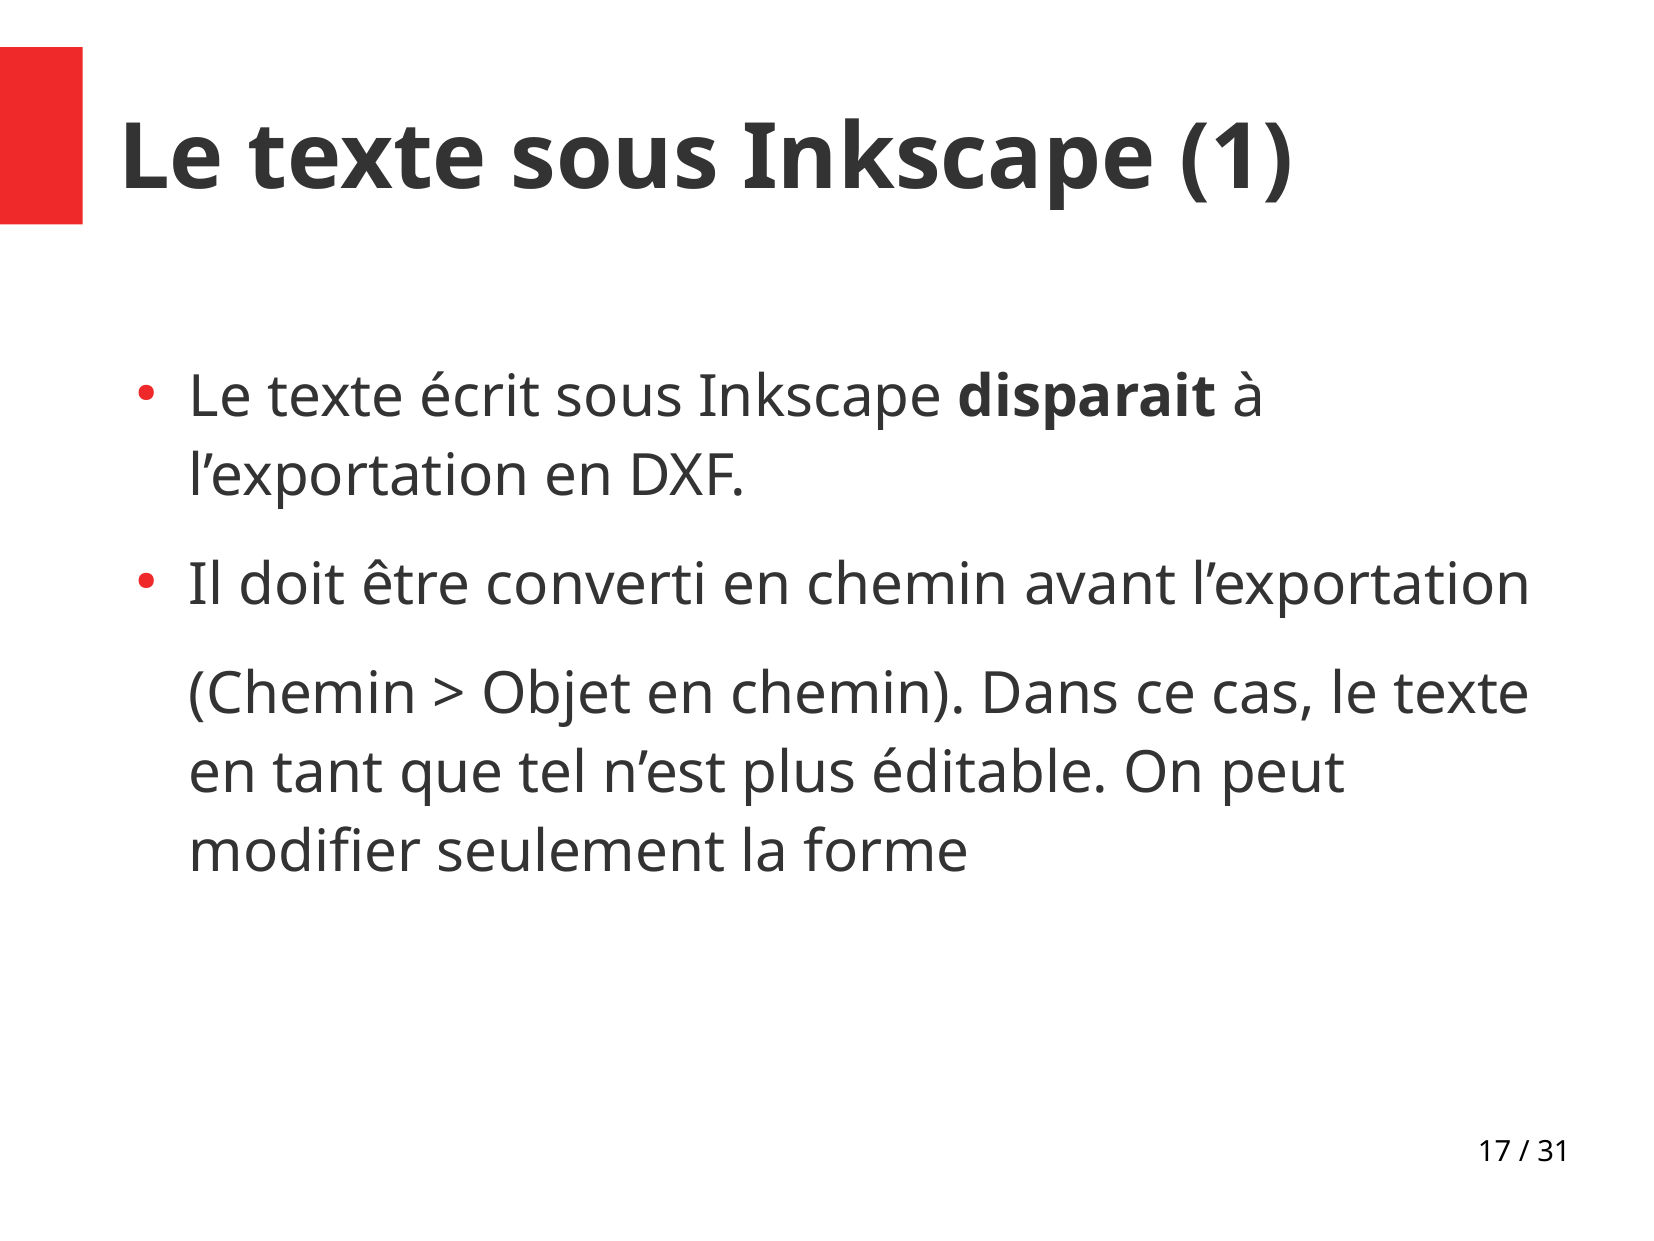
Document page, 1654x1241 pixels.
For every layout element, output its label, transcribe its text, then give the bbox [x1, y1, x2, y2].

title Le texte sous Inkscape (1) [118, 49, 1571, 257]
list Le texte écrit sous Inkscape disparait à l’exportation en DXF. Il doit être converti en chemin avant l’exportation (Chemin > Objet en chemin). Dans ce cas, le texte en tant que tel n’est plus éditable. On peut modifier seulement la forme [118, 354, 1536, 1074]
